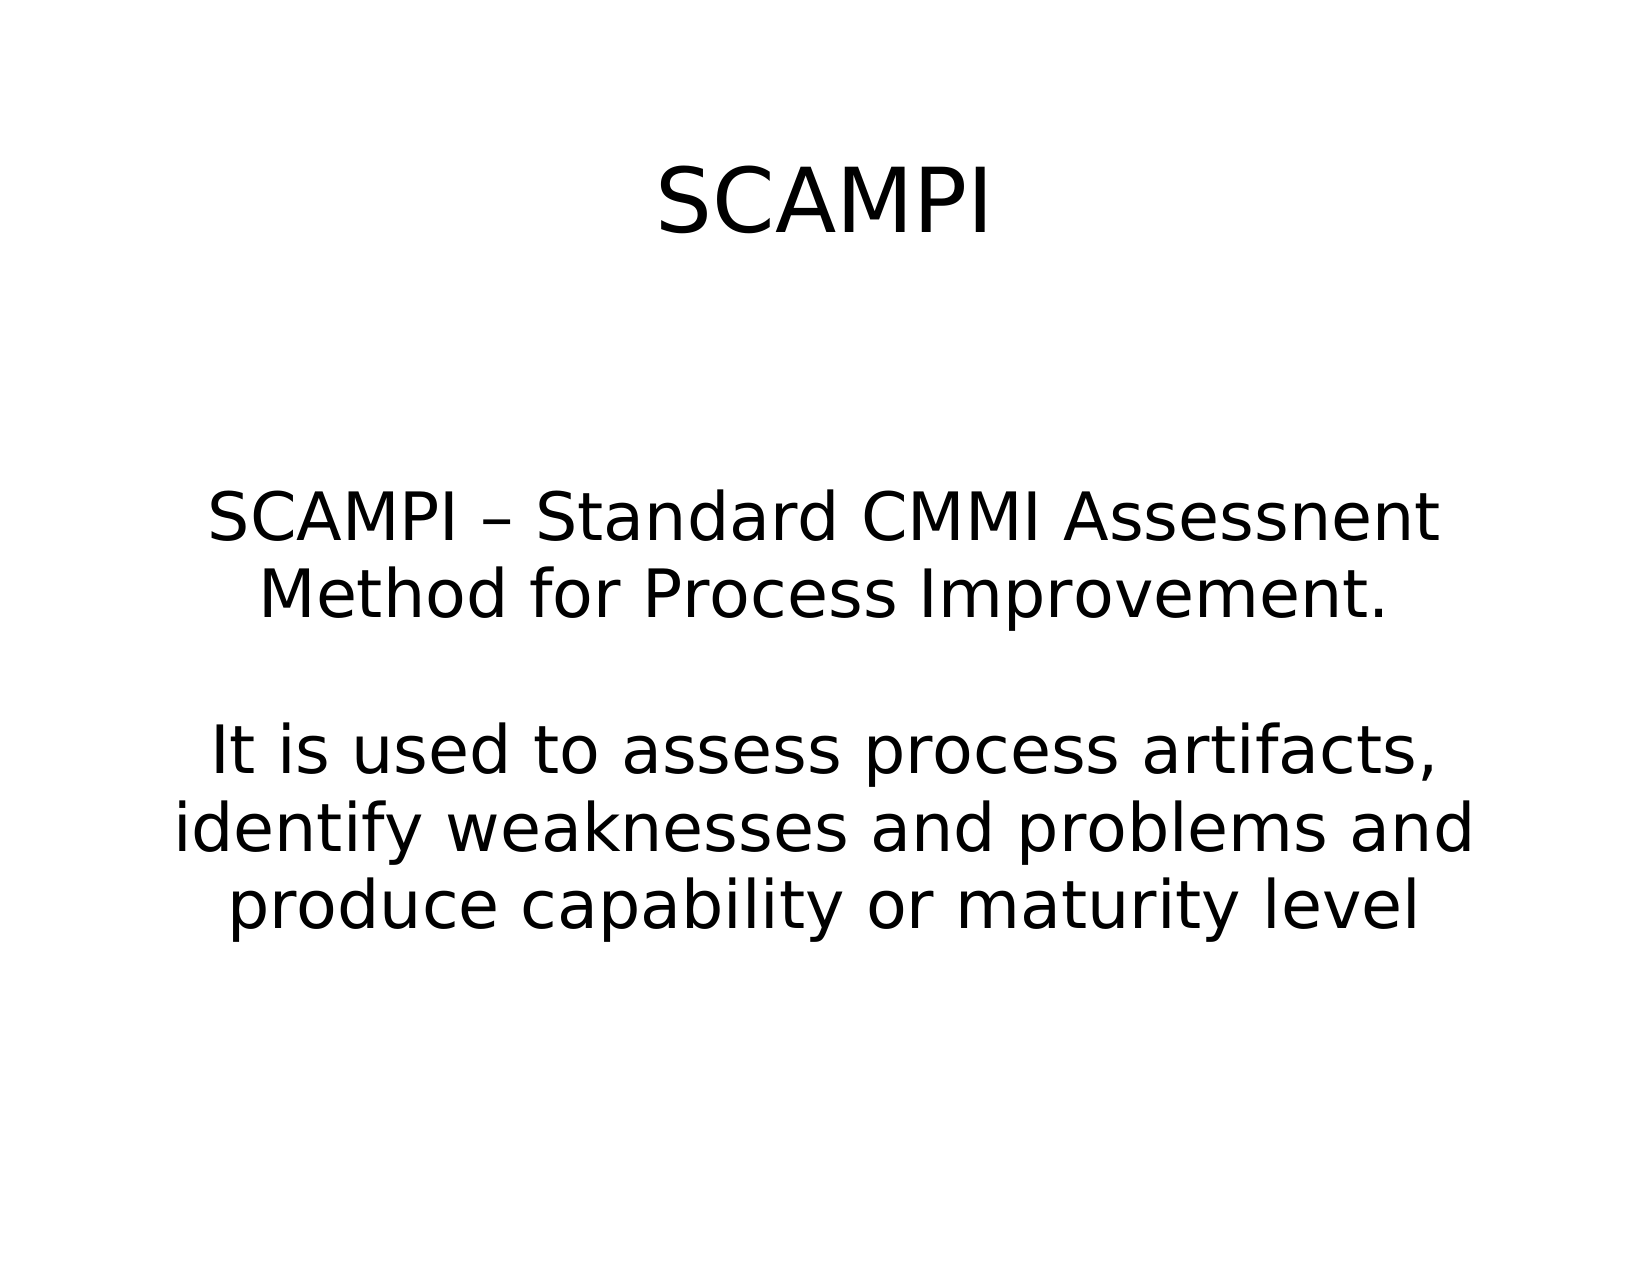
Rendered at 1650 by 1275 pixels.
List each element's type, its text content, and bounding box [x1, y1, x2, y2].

subtitle SCAMPI – Standard CMMI Assessnent Method for Process Improvement. It is used to assess process artifacts, identify weaknesses and problems and produce capability or maturity level [135, 337, 1515, 1086]
title SCAMPI [135, 105, 1515, 299]
